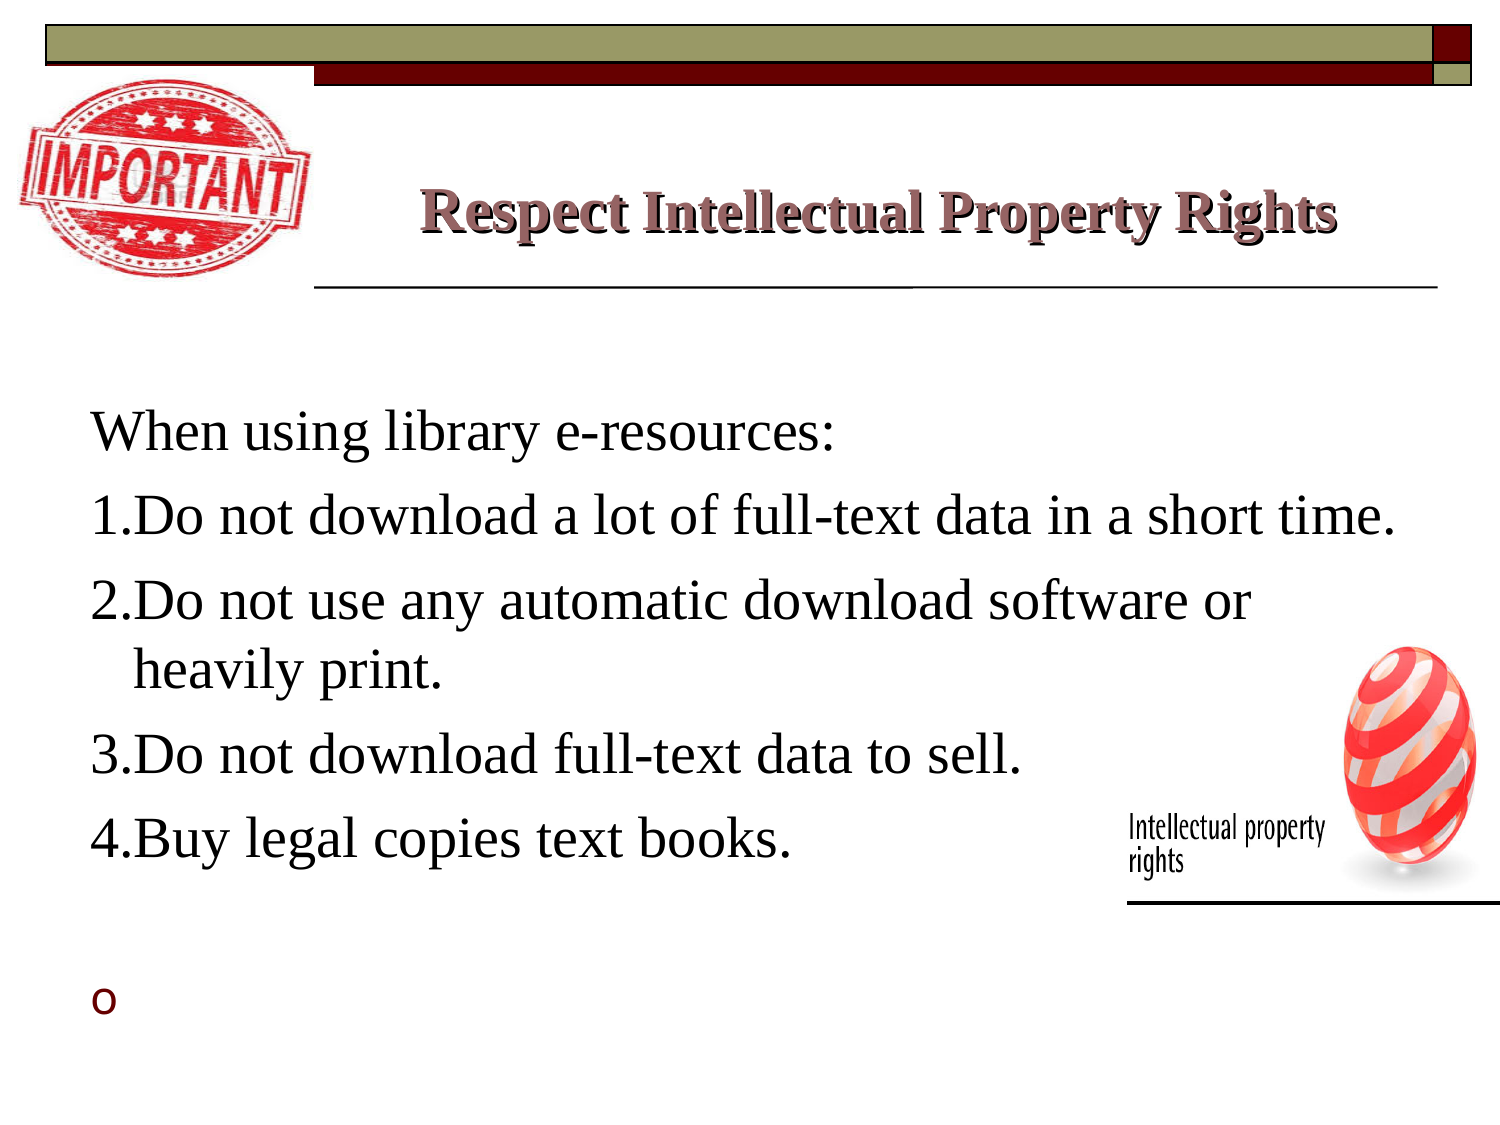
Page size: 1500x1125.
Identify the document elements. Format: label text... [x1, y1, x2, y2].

picture [1127, 645, 1500, 905]
title [314, 87, 1426, 276]
list When using library e-resources: 1.Do not download a lot of full-text data in a short time. 2.Do not use any automatic download software or heavily print. 3.Do not download full-text data to sell. 4.Buy legal copies text books. [75, 299, 1426, 1006]
text_box Respect Intellectual Property Rights [404, 161, 1352, 251]
picture [17, 66, 314, 291]
